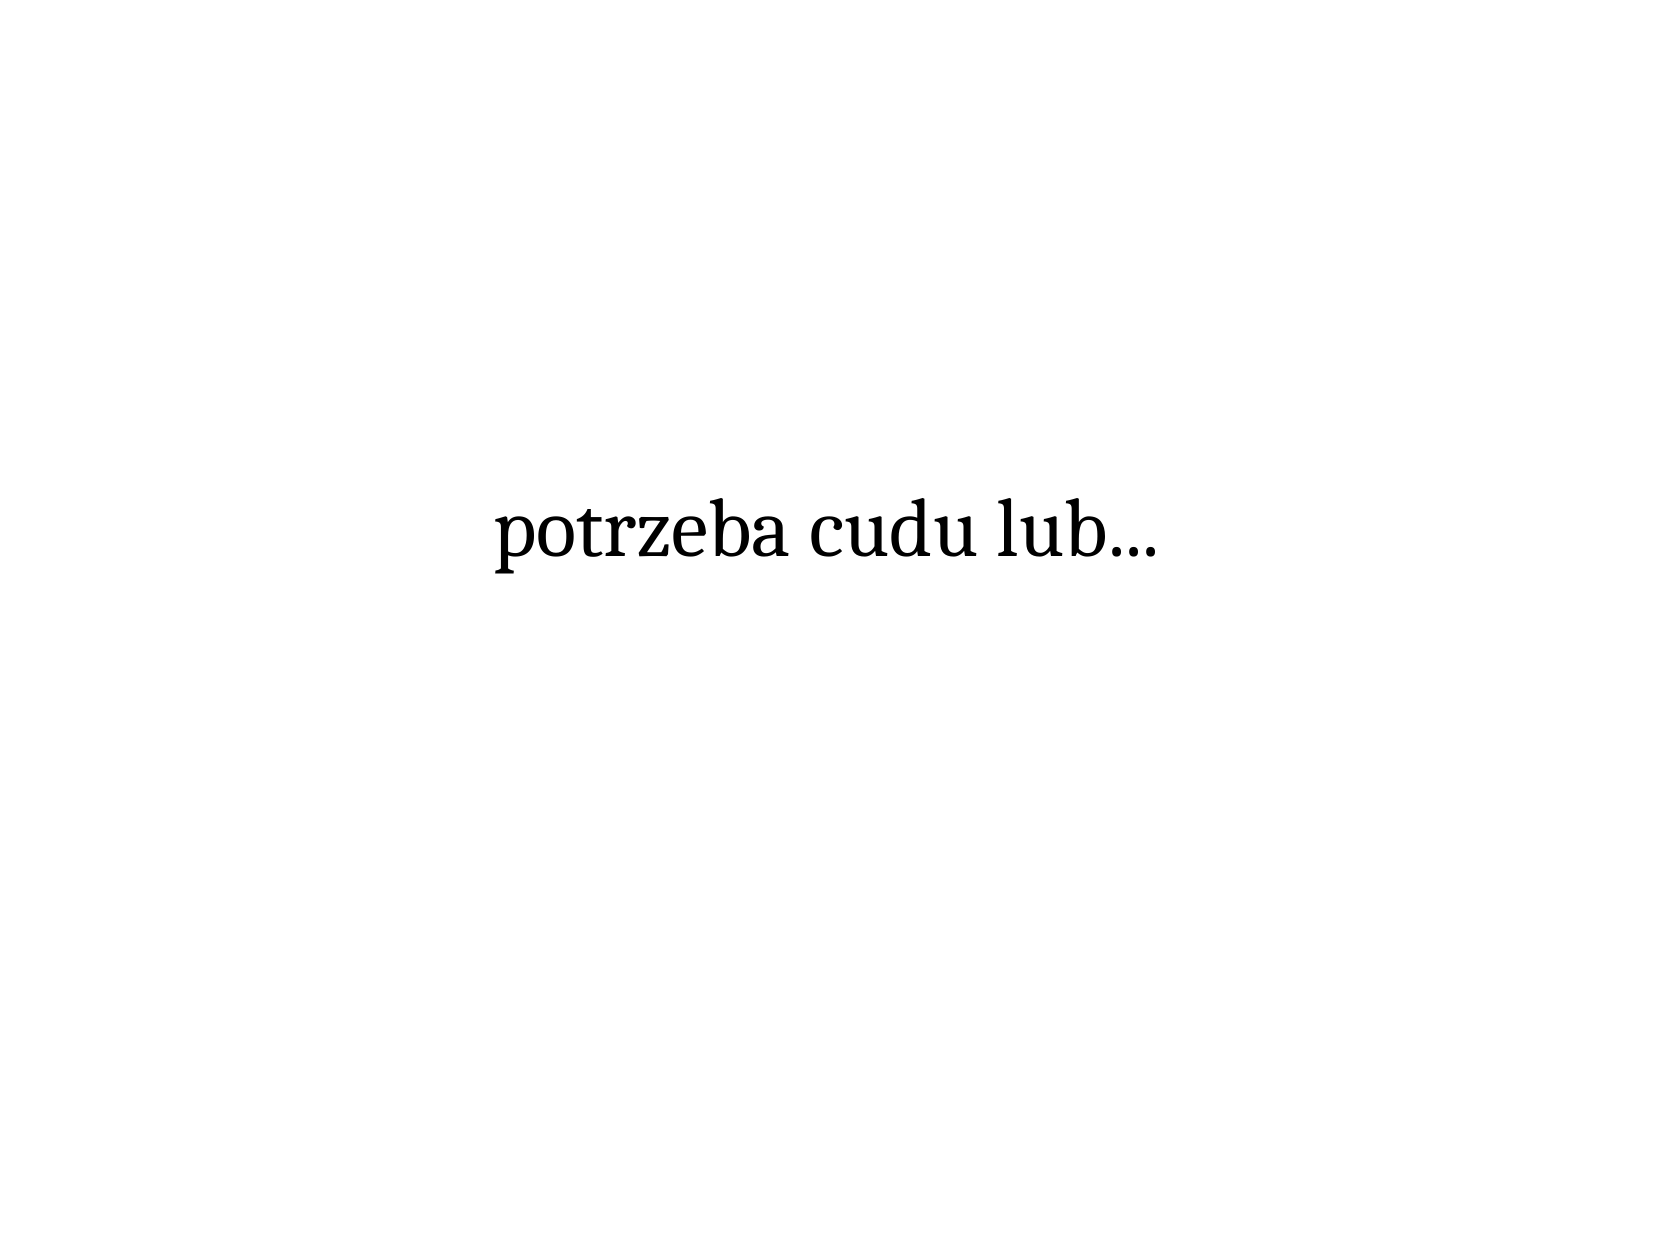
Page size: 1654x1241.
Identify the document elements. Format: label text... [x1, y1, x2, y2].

subtitle potrzeba cudu lub... [82, 49, 1571, 1010]
